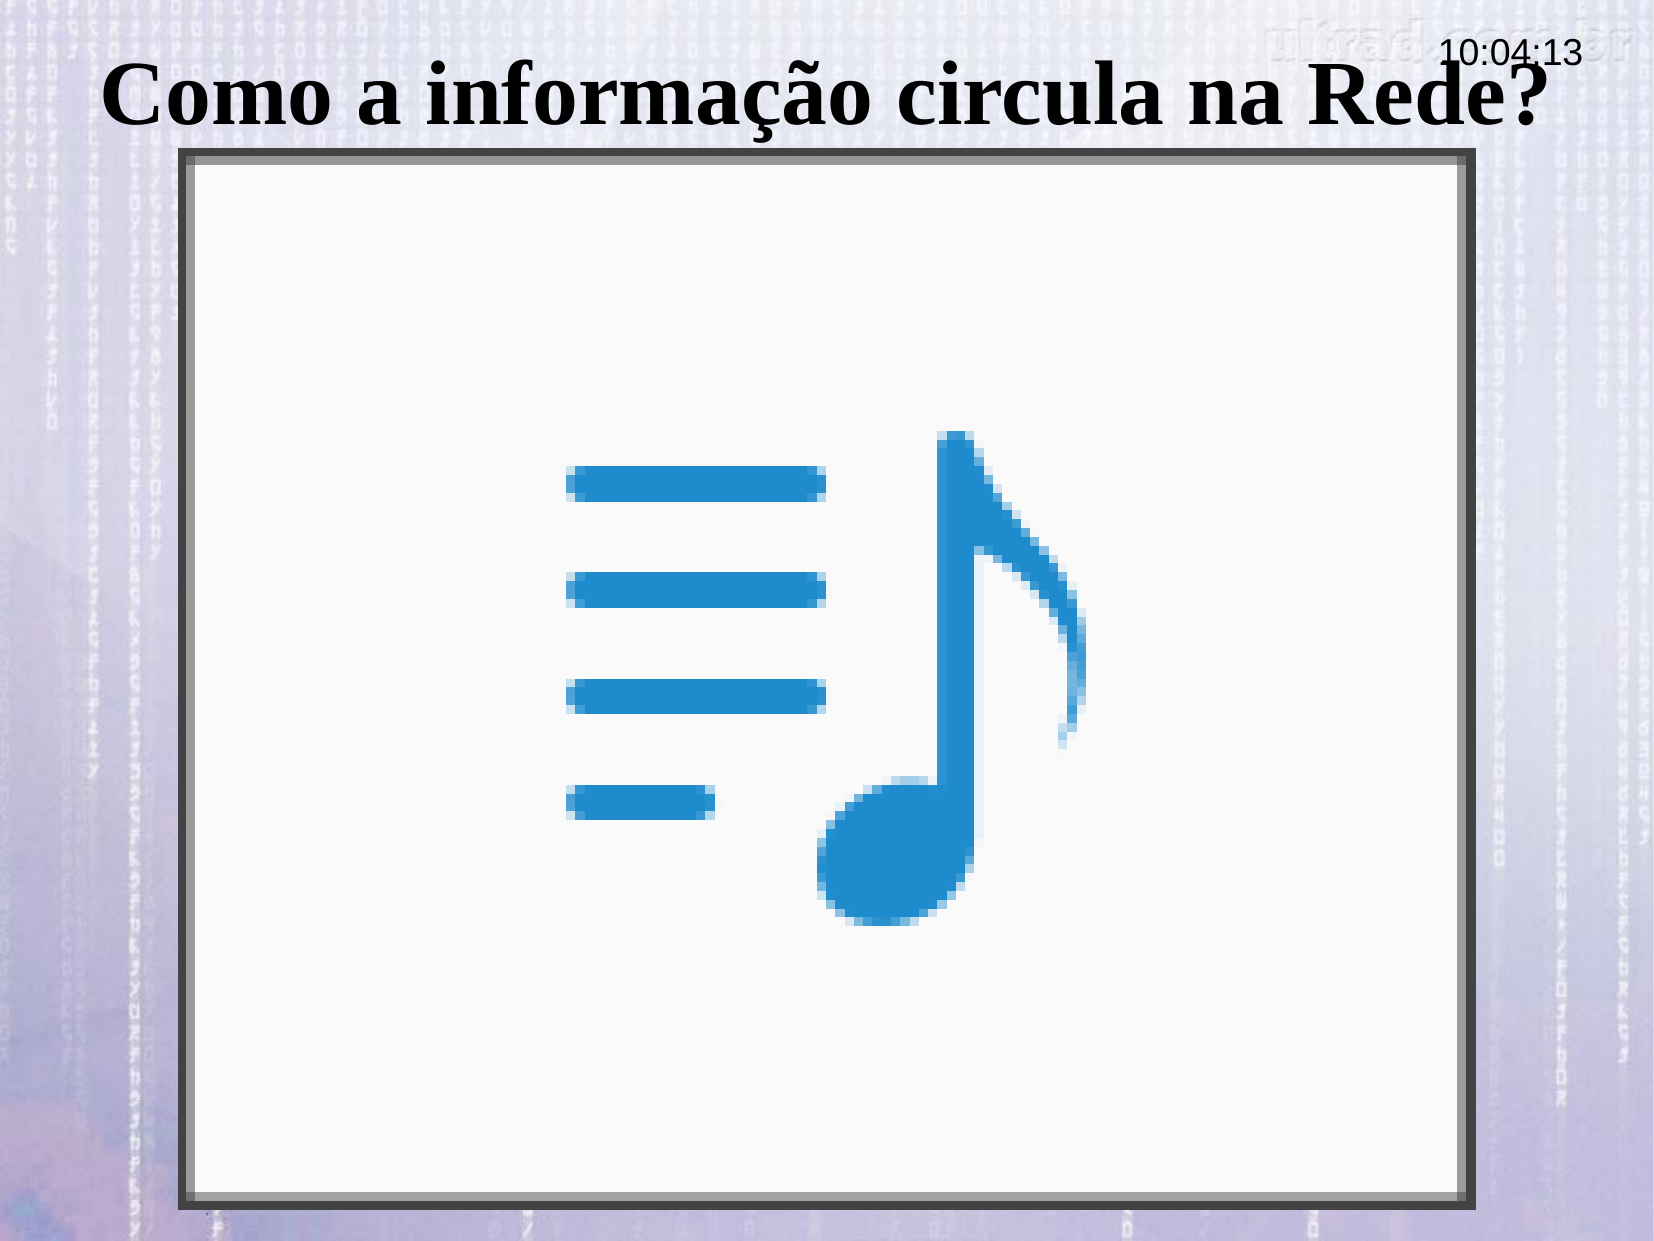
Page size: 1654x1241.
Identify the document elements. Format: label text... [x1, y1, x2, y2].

text_box [177, 147, 1477, 1211]
picture [0, 0, 1654, 1241]
text_box Como a informação circula na Rede? [29, 35, 1625, 171]
text_box 09:49:10 [1423, 23, 1631, 94]
